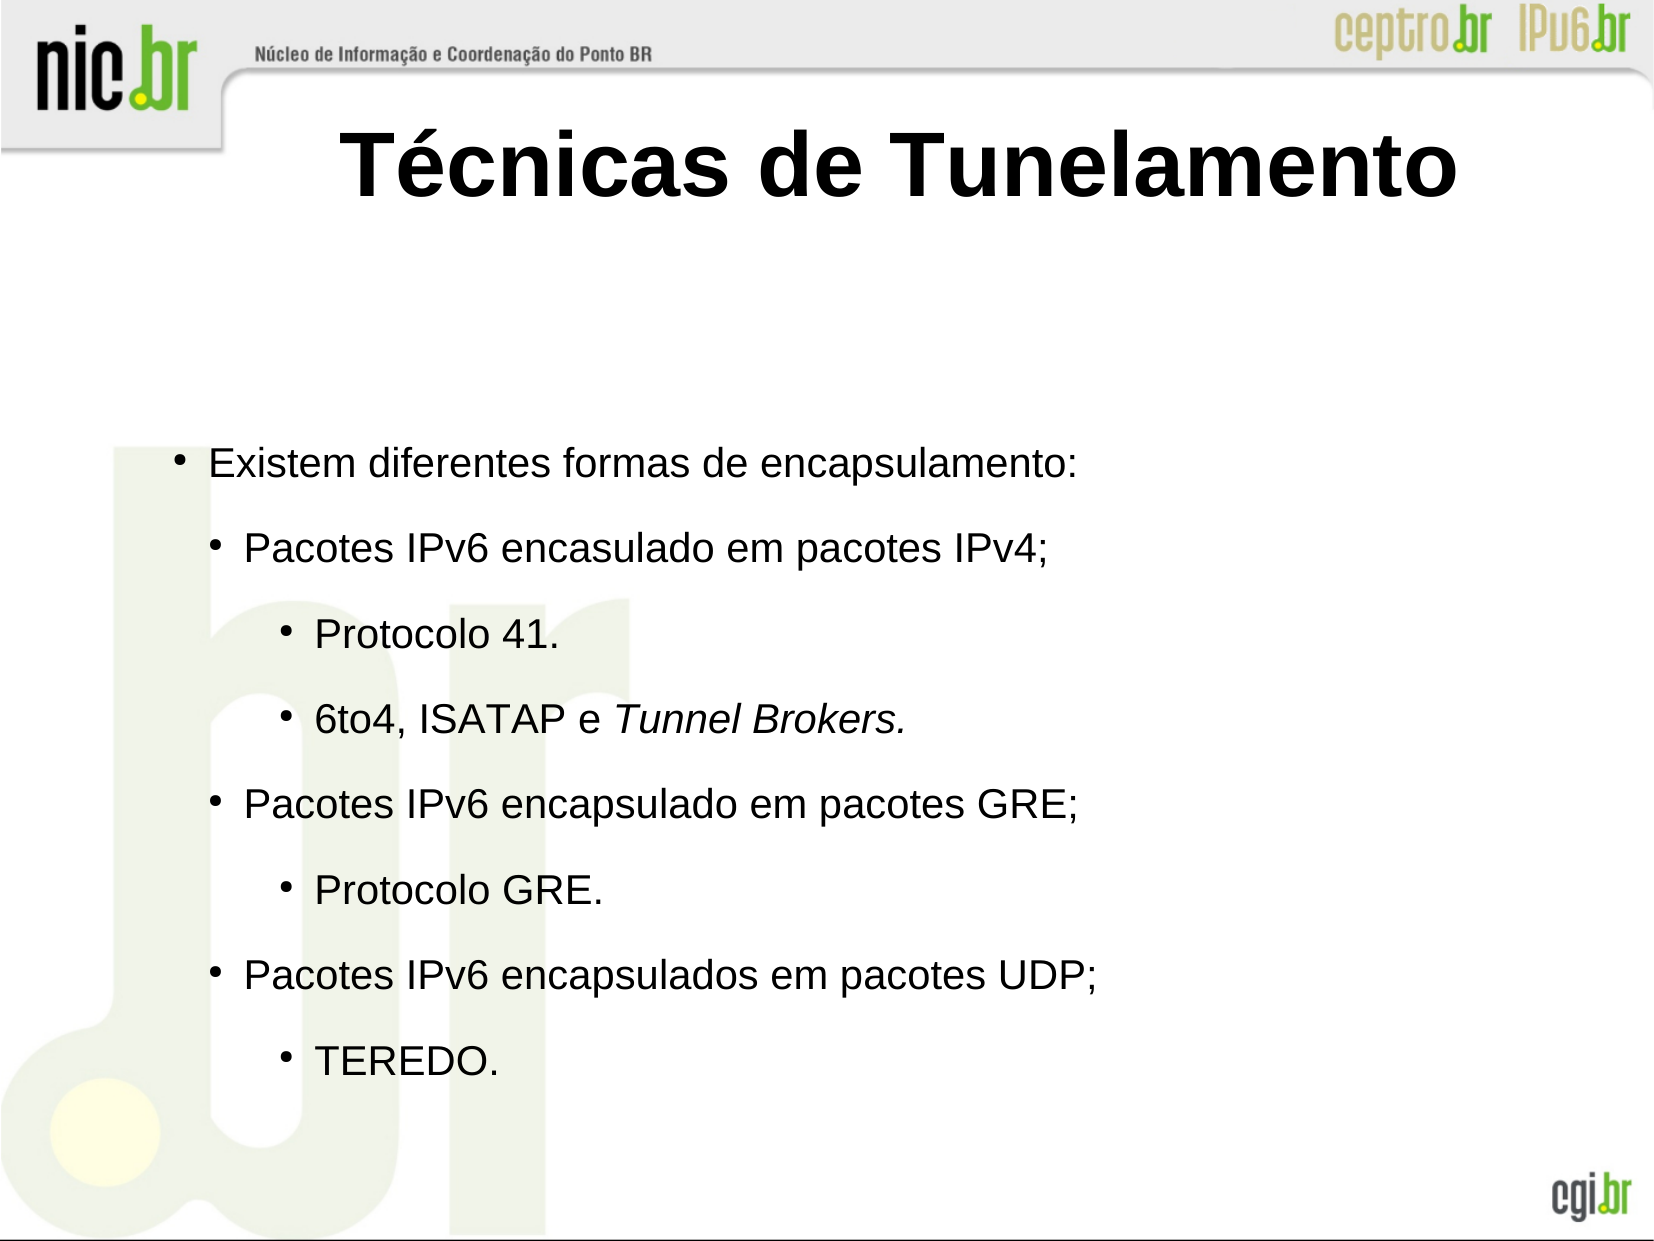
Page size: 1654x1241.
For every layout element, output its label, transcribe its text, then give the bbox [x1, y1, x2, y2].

text_box Técnicas de Tunelamento [147, 97, 1654, 215]
text_box Existem diferentes formas de encapsulamento: Pacotes IPv6 encasulado em pacotes IPv4; Protocolo 41. 6to4, ISATAP e Tunnel Brokers. Pacotes IPv6 encapsulado em pacotes GRE; Protocolo GRE. Pacotes IPv6 encapsulados em pacotes UDP; TEREDO. [122, 428, 1532, 978]
picture [0, 0, 1654, 1241]
